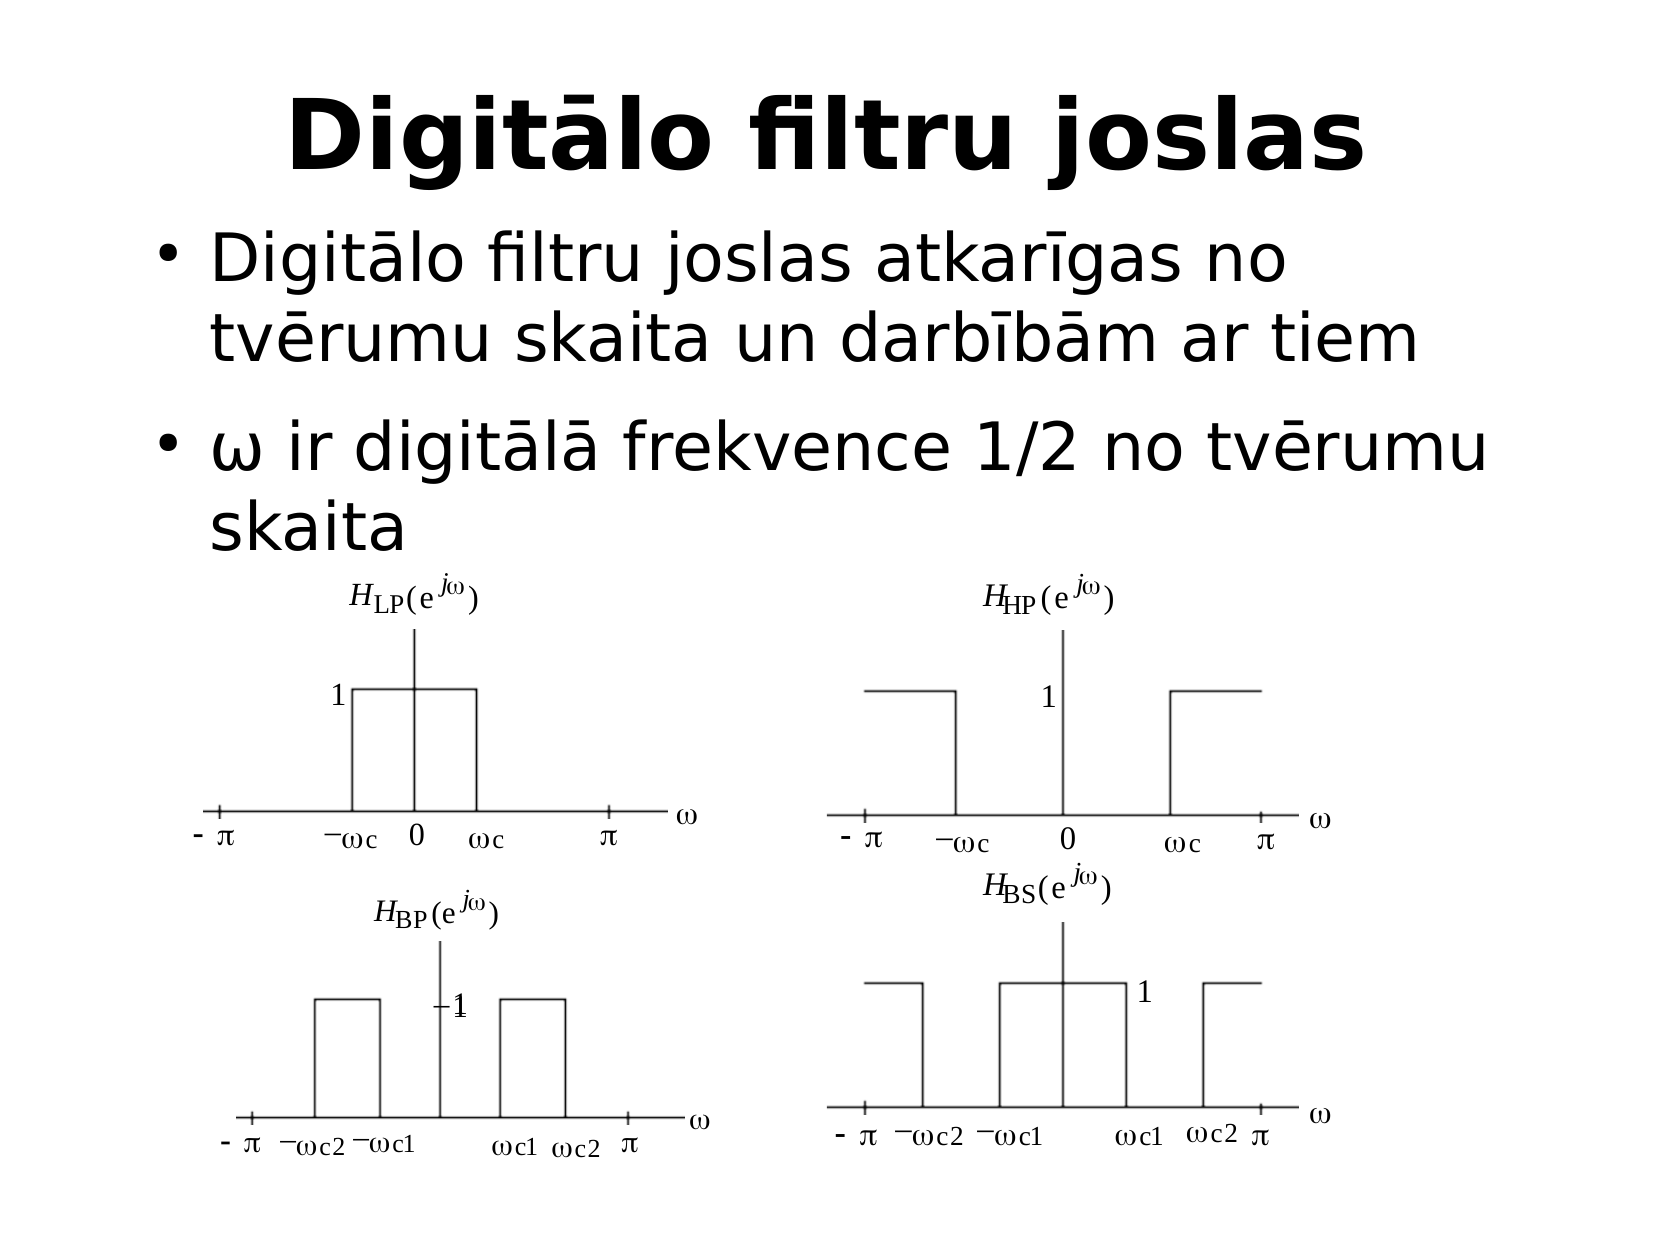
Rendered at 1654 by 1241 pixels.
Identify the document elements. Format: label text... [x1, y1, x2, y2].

chart [826, 564, 1337, 1162]
title Digitālo filtru joslas [124, 27, 1530, 206]
list Digitālo filtru joslas atkarīgas no tvērumu skaita un darbībām ar tiem ω ir digitālā frekvence 1/2 no tvērumu skaita [124, 206, 1530, 1186]
chart [192, 564, 703, 862]
chart [220, 881, 717, 1171]
